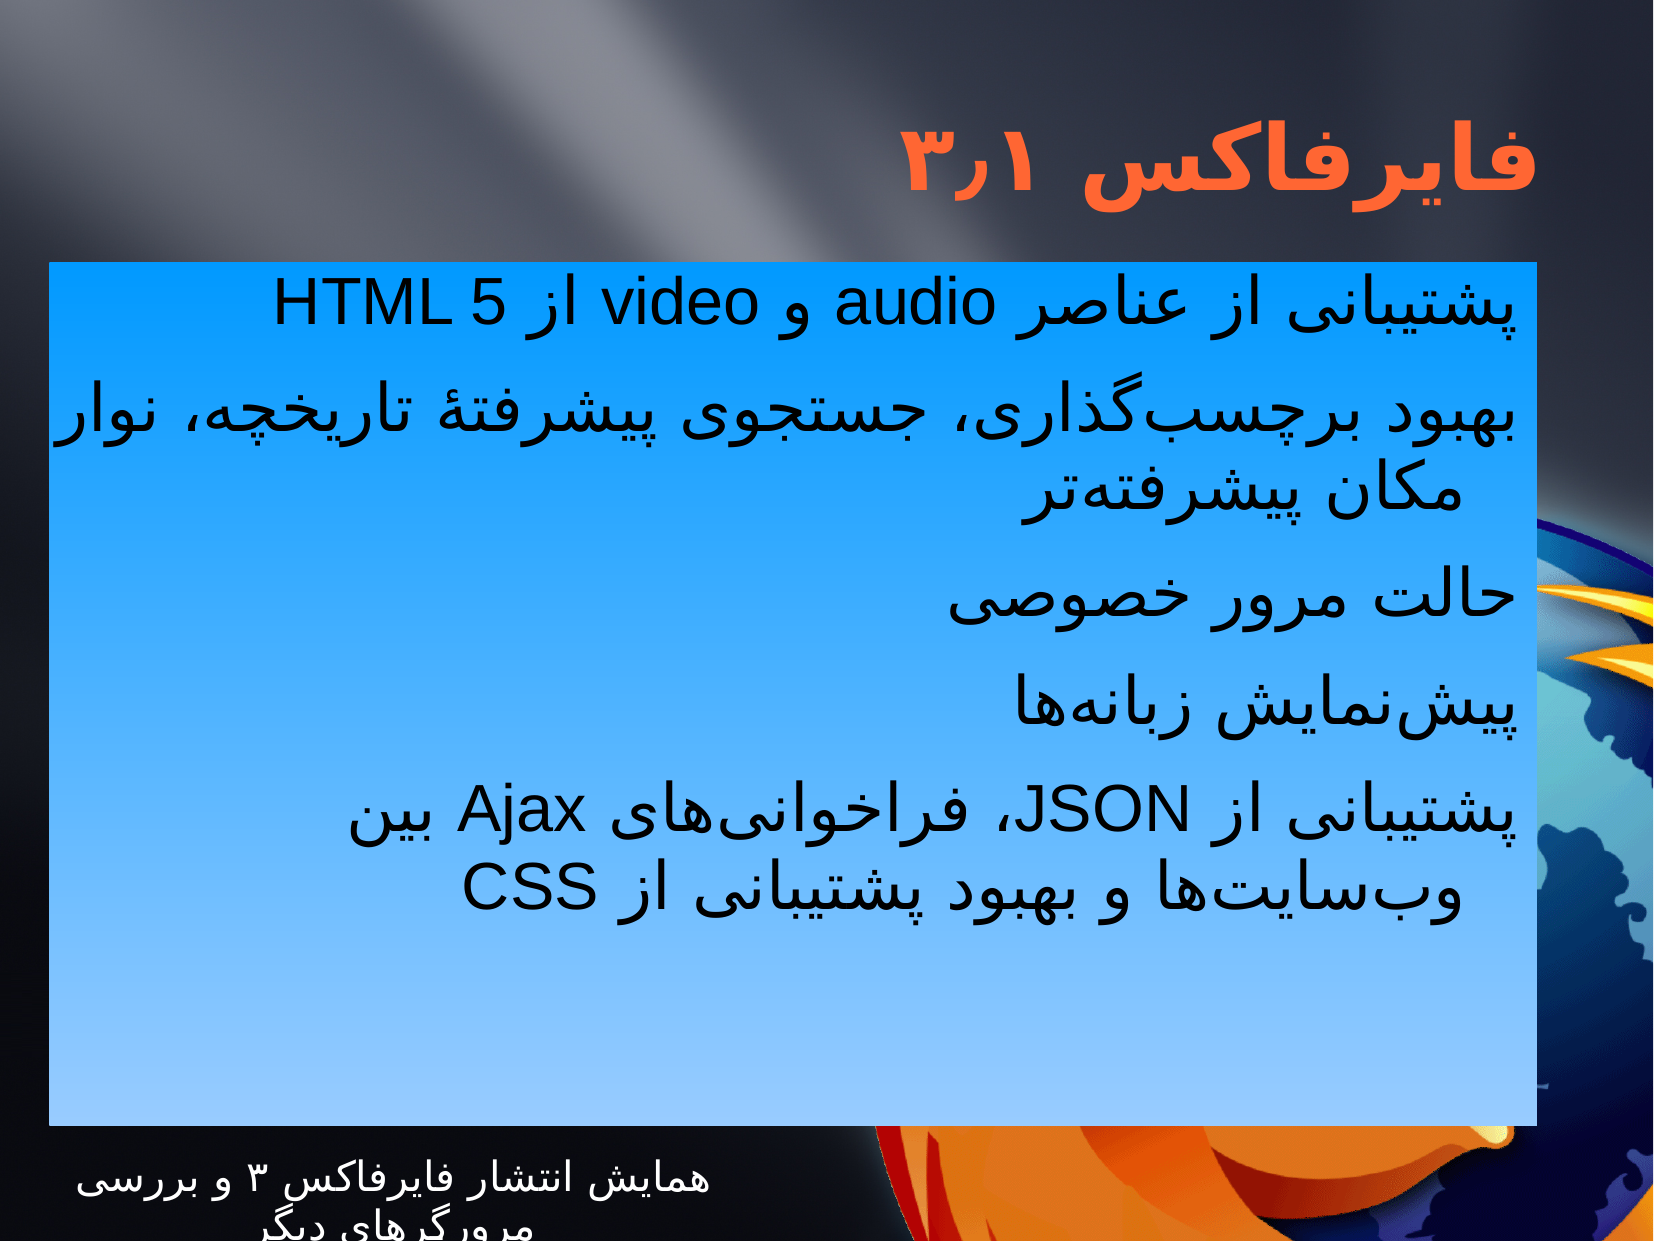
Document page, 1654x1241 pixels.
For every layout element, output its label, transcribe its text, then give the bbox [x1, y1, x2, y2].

picture [521, 1231, 528, 1237]
picture [0, 0, 1654, 1241]
title فایرفاکس ۱ ۳٫ [149, 55, 1575, 263]
list پشتیبانی از عناصر audio و video از HTML 5 بهبود برچسب‌گذاری، جستجوی پیشرفتهٔ تاریخچه، نوار مکان پیشرفته‌تر حالت مرور خصوصی پیش‌نمایش زبانه‌ها پشتیبانی از JSON، فراخوانی‌های Ajax بین وب‌سایت‌ها و بهبود پشتیبانی از CSS [49, 262, 1537, 1126]
